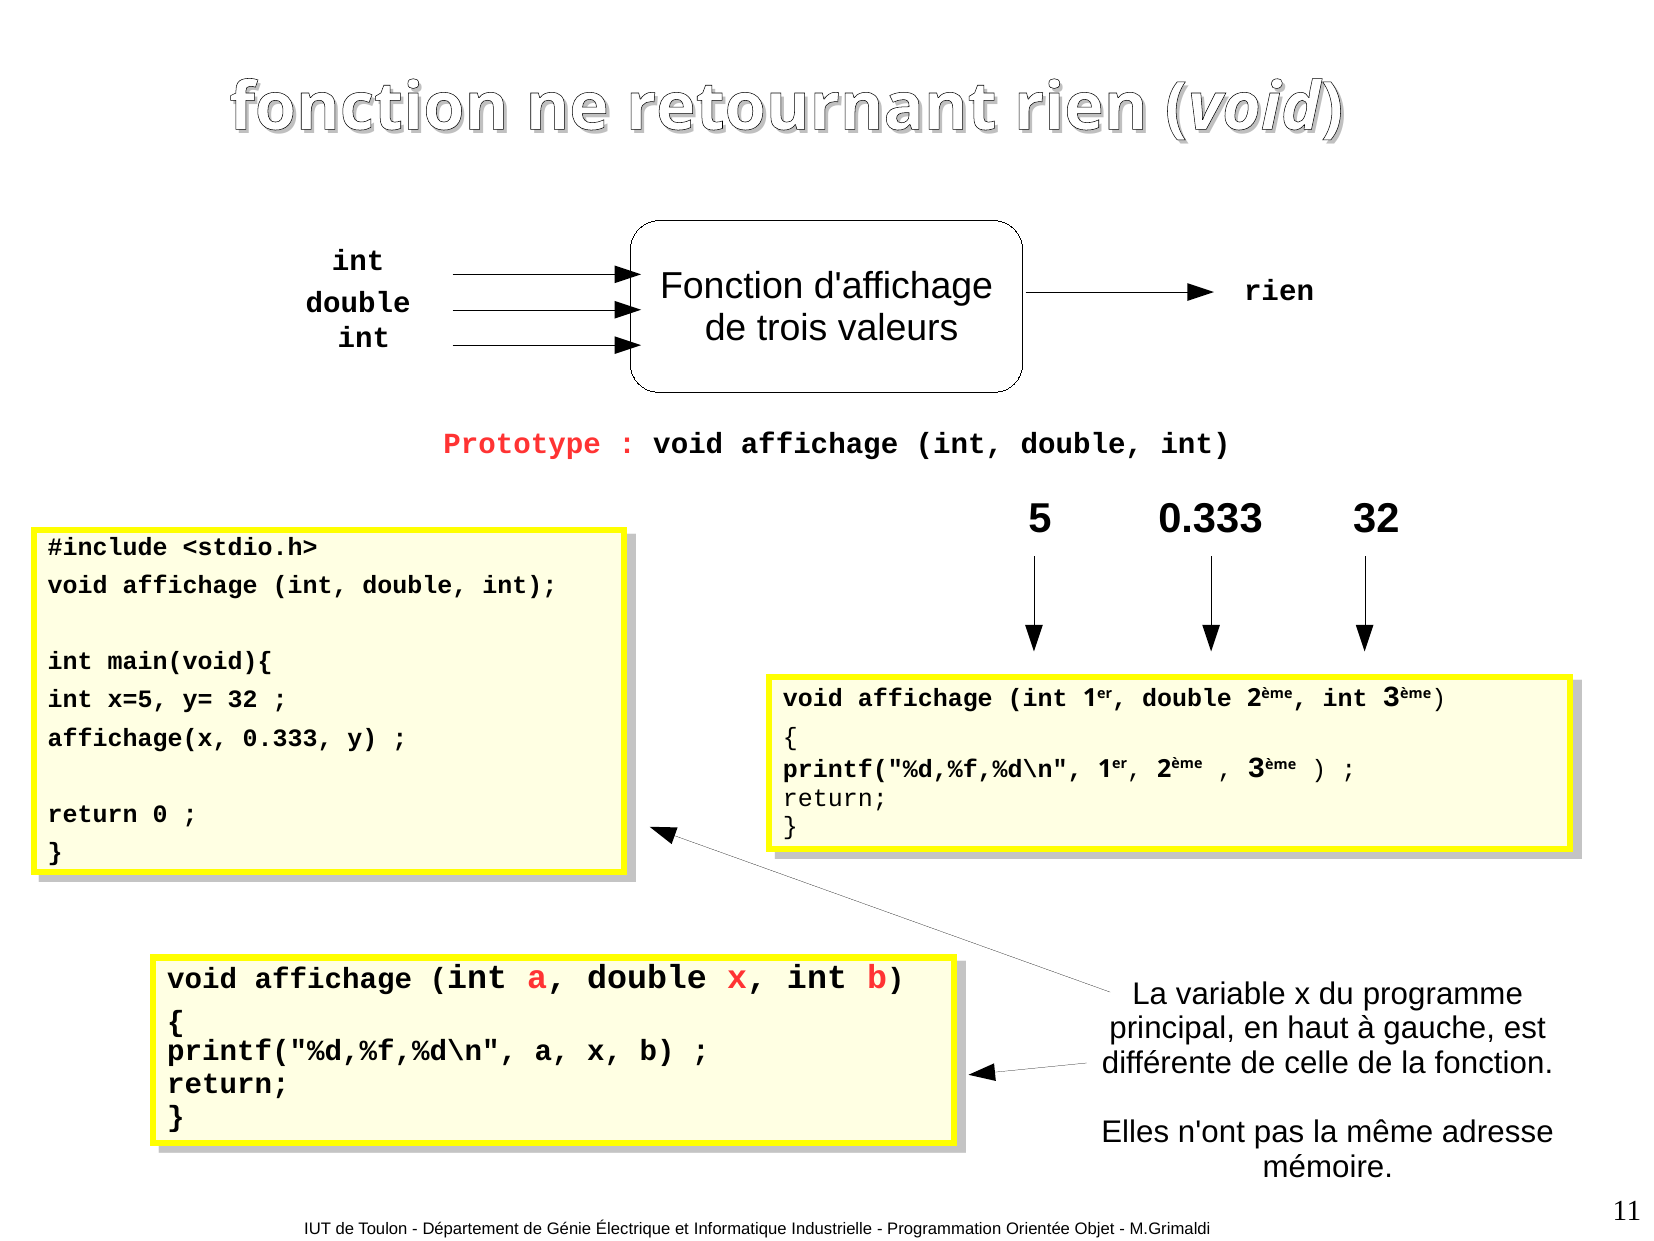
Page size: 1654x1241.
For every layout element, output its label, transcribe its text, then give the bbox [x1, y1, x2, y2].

text_box rien [1208, 271, 1350, 322]
title fonction ne retournant rien (void) [50, 0, 1539, 208]
text_box 0.333 [1143, 487, 1278, 557]
text_box Fonction d'affichage de trois valeurs [630, 220, 1023, 393]
text_box 5 [1013, 487, 1067, 557]
text_box int [269, 242, 447, 283]
text_box 32 [1338, 487, 1415, 557]
text_box double [269, 283, 447, 339]
text_box void affichage (int a, double x, int b) { printf("%d,%f,%d\n", a, x, b) ; return; } [152, 957, 954, 1143]
text_box #include <stdio.h> void affichage (int, double, int); int main(void){ int x=5, y= 32 ; affichage(x, 0.333, y) ; return 0 ; } [33, 530, 625, 873]
text_box void affichage (int 1er, double 2ème, int 3ème) { printf("%d,%f,%d\n", 1er, 2ème , 3ème ) ; return; } [768, 676, 1570, 850]
text_box La variable x du programme principal, en haut à gauche, est différente de celle de la fonction. Elles n'ont pas la même adresse mémoire. [1086, 968, 1619, 1192]
text_box int [275, 319, 453, 374]
text_box Prototype : void affichage (int, double, int) [387, 425, 1287, 500]
